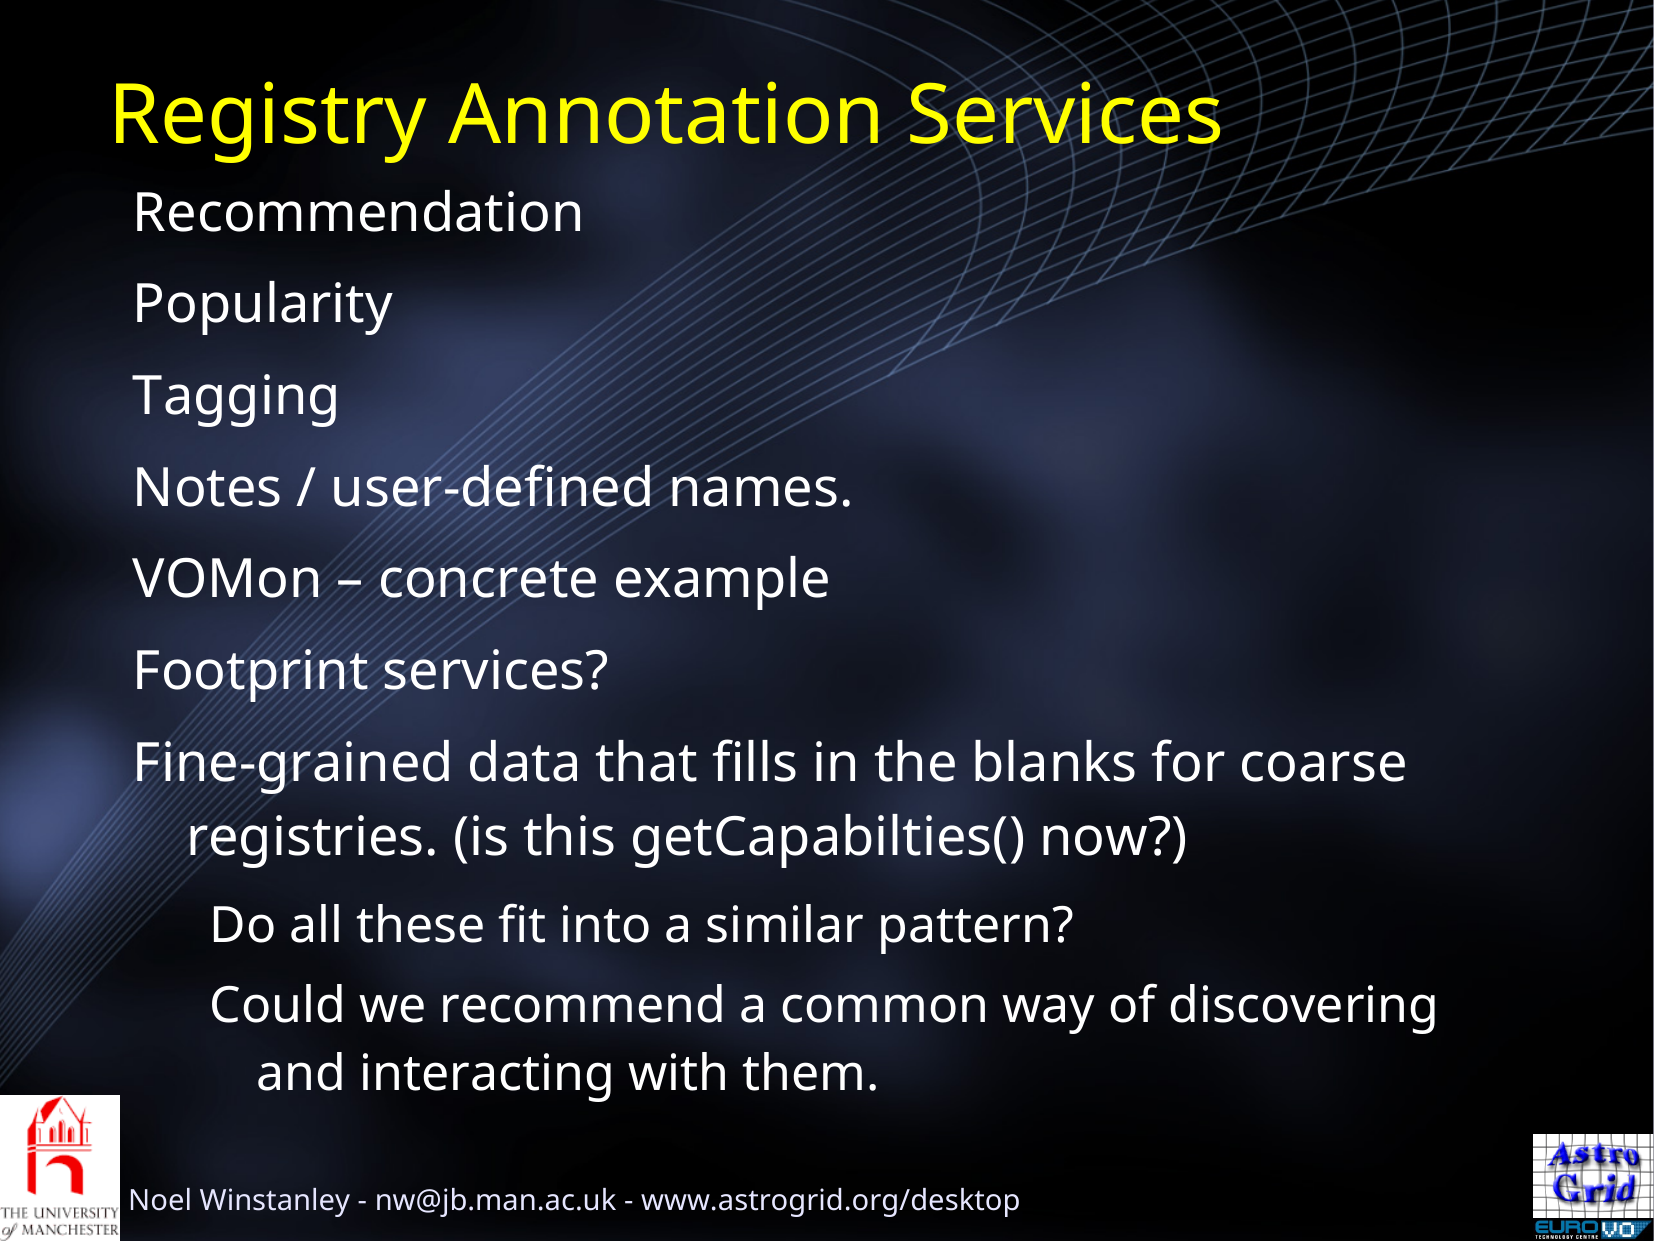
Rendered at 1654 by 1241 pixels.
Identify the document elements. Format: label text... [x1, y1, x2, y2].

list Recommendation Popularity Tagging Notes / user-defined names. VOMon – concrete example Footprint services? Fine-grained data that fills in the blanks for coarse registries. (is this getCapabilties() now?) Do all these fit into a similar pattern? Could we recommend a common way of discovering and interacting with them. [115, 172, 1536, 1142]
picture [0, 0, 1654, 1241]
title Registry Annotation Services [108, 33, 1534, 188]
